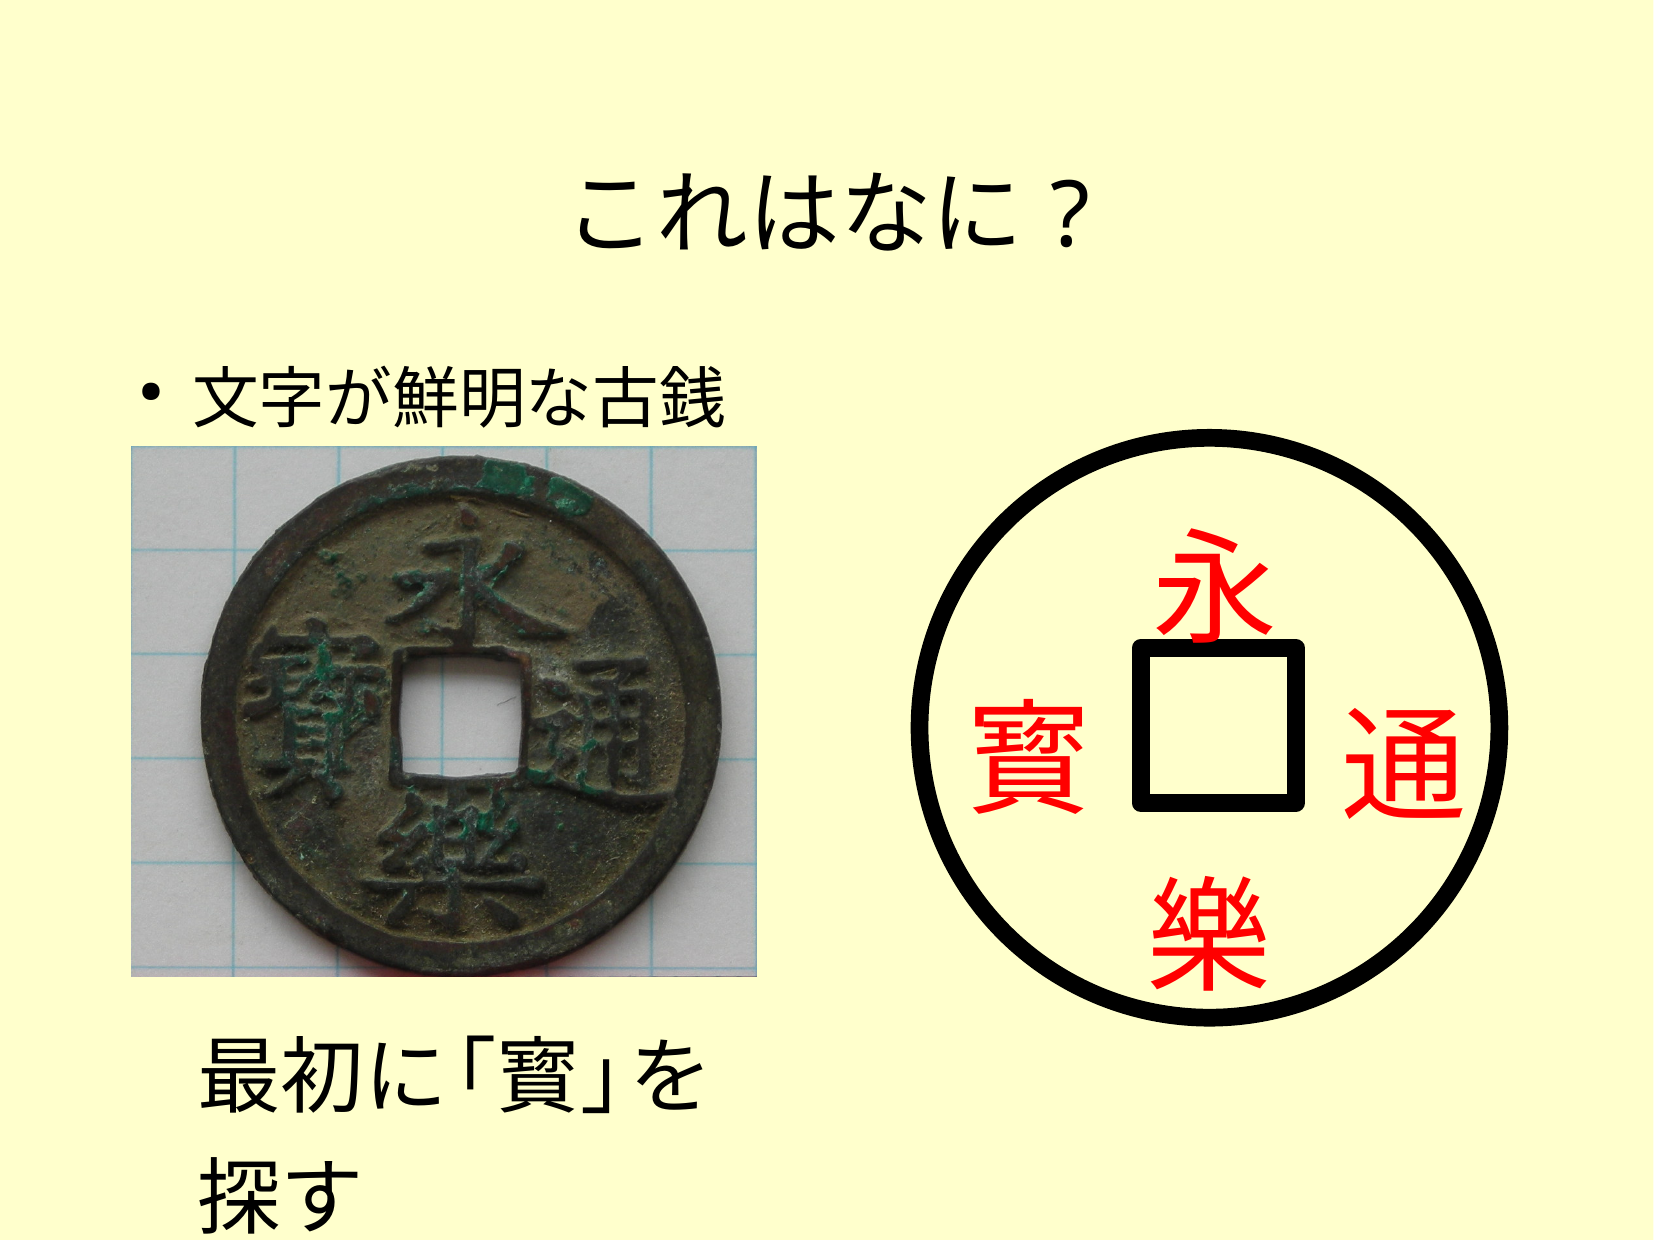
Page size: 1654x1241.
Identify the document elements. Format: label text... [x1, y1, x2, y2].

list 文字が鮮明な古銭 [121, 344, 1534, 1149]
title これはなに? [121, 102, 1534, 311]
text_box 樂 [1131, 829, 1291, 1010]
text_box 最初に「寳」を探す [183, 1002, 728, 1197]
text_box 通 [1326, 658, 1486, 811]
text_box 永 [1137, 480, 1297, 661]
text_box 寳 [952, 651, 1112, 805]
picture [131, 446, 757, 977]
